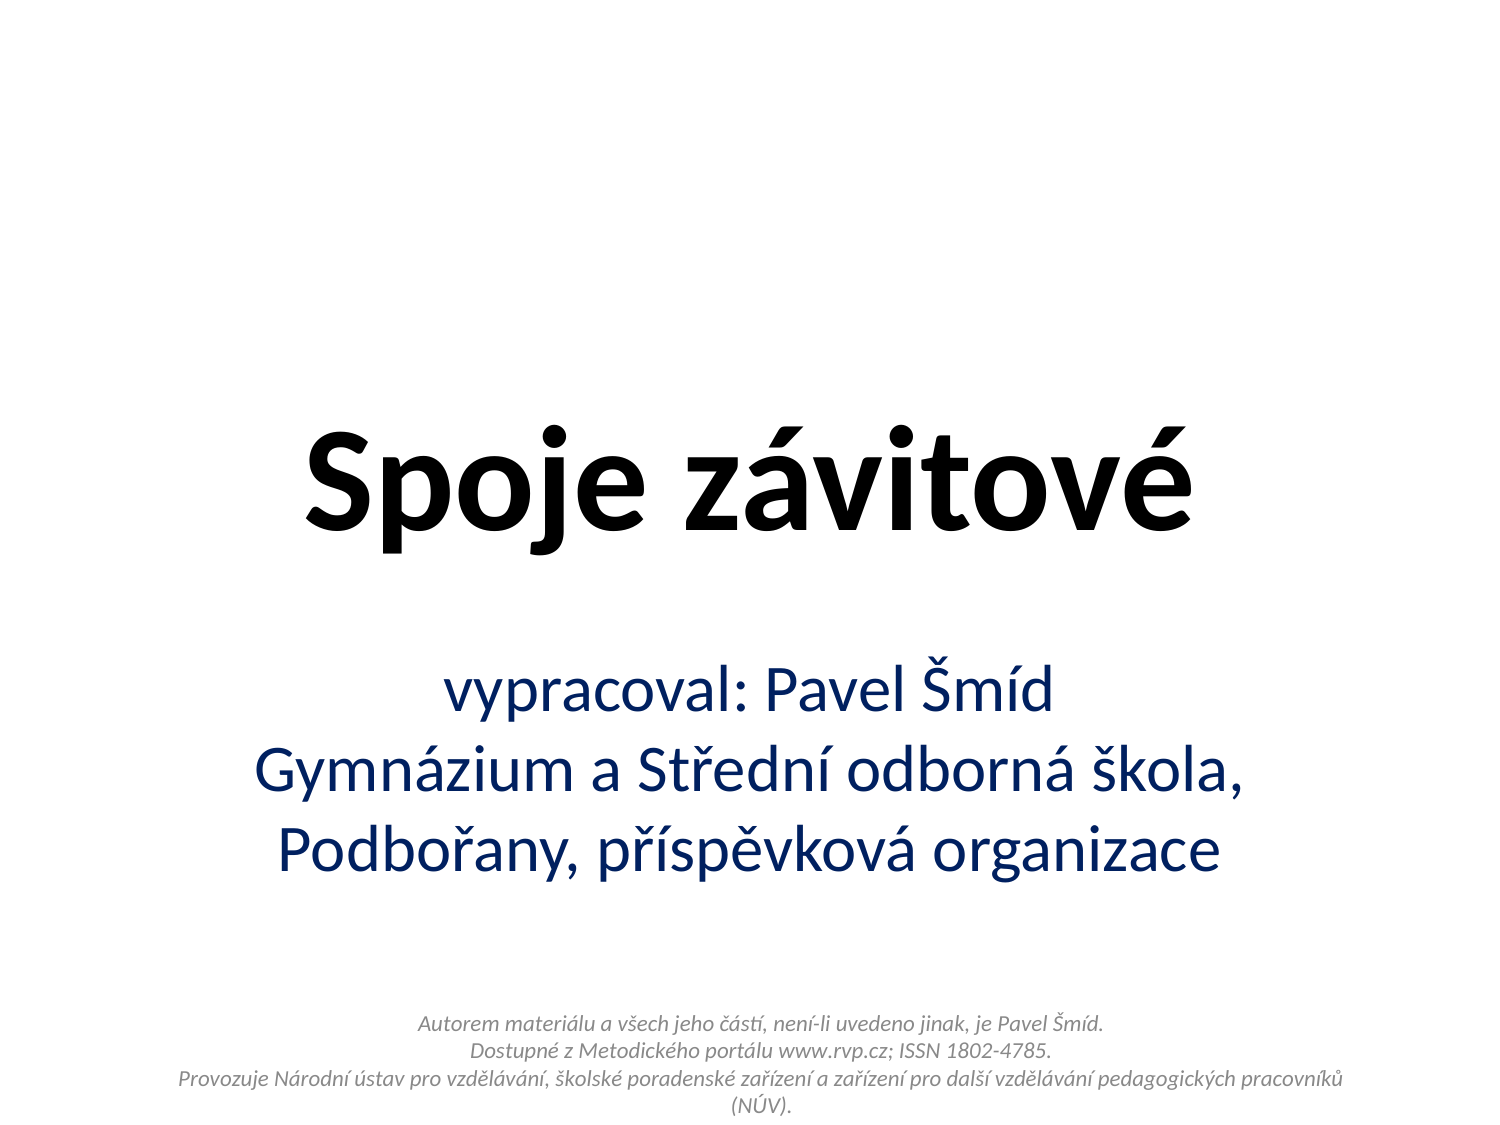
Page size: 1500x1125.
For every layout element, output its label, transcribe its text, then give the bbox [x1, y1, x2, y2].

title Spoje závitové [112, 349, 1388, 591]
text_box Autorem materiálu a všech jeho částí, není-li uvedeno jinak, je Pavel Šmíd. Dostupné z Metodického portálu www.rvp.cz; ISSN 1802-4785. Provozuje Národní ústav pro vzdělávání, školské poradenské zařízení a zařízení pro další vzdělávání pedagogických pracovníků (NÚV). [147, 1046, 1377, 1107]
text_box vypracoval: Pavel Šmíd Gymnázium a Střední odborná škola, Podbořany, příspěvková organizace [225, 637, 1276, 926]
